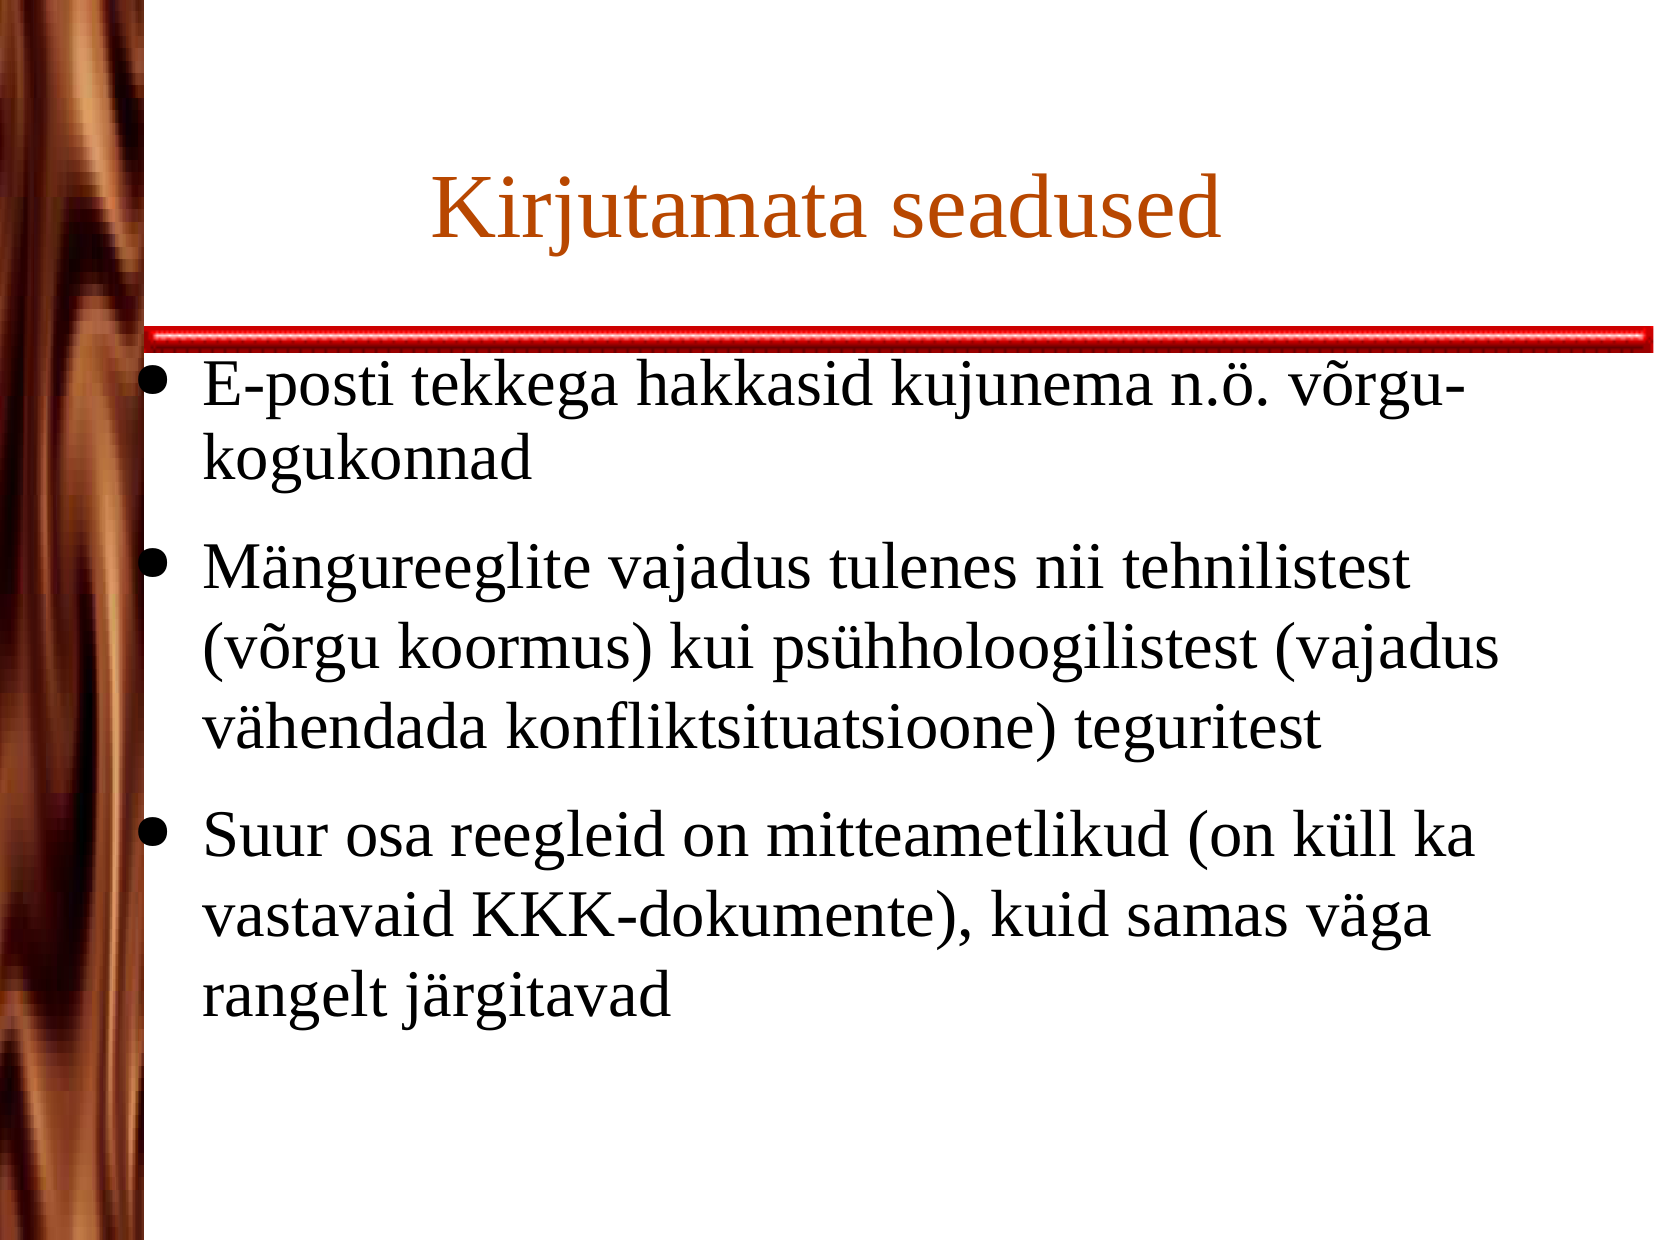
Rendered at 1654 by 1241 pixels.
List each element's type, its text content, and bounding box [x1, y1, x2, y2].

title Kirjutamata seadused [121, 100, 1533, 312]
picture [0, 0, 1654, 1240]
list E-posti tekkega hakkasid kujunema n.ö. võrgu- kogukonnad Mängureeglite vajadus tulenes nii tehnilistest (võrgu koormus) kui psühholoogilistest (vajadus vähendada konfliktsituatsioone) teguritest Suur osa reegleid on mitteametlikud (on küll ka vastavaid KKK-dokumente), kuid samas väga rangelt järgitavad [121, 344, 1533, 1126]
